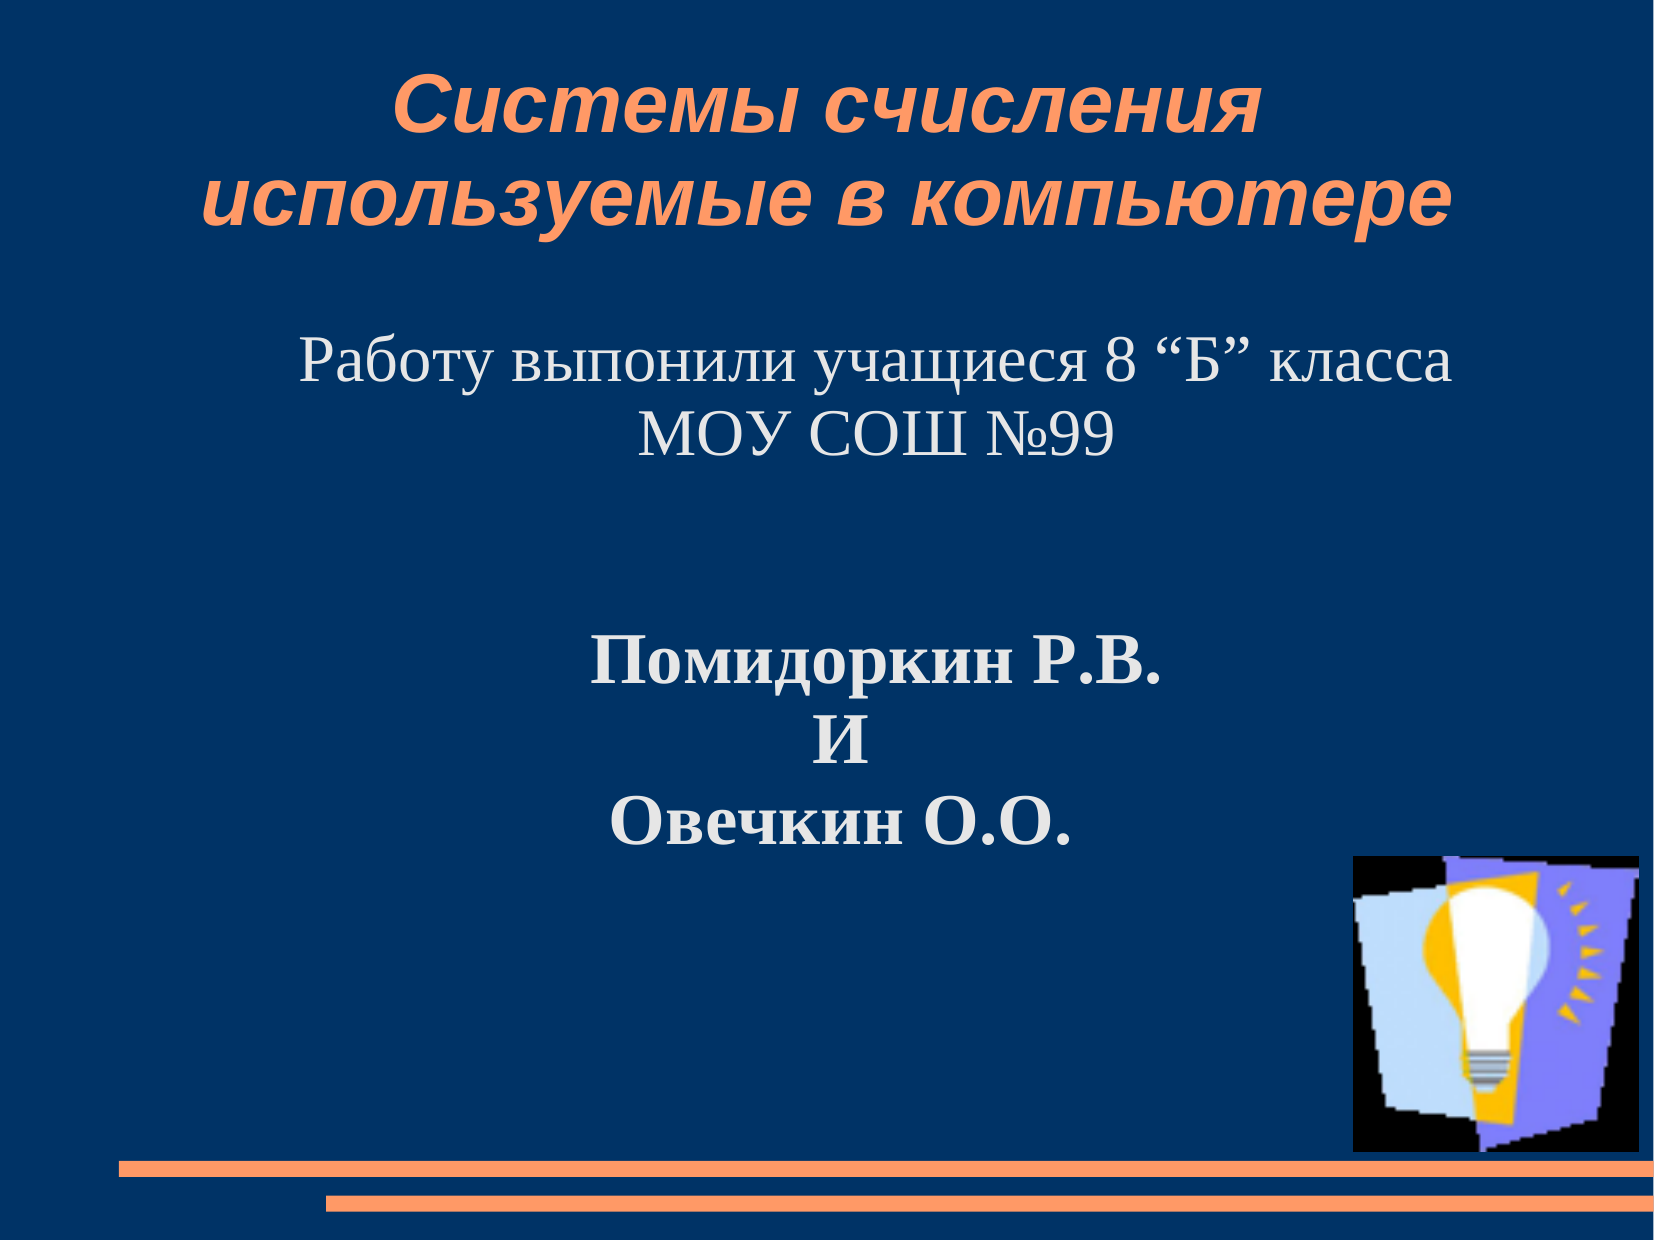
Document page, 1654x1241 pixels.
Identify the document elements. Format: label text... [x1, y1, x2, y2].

title Системы счисления используемые в компьютере [121, 46, 1534, 254]
picture [1353, 856, 1639, 1152]
list Работу выпонили учащиеся 8 “Б” класса МОУ СОШ №99 Помидоркин Р.В. И Овечкин О.О. [121, 322, 1561, 886]
